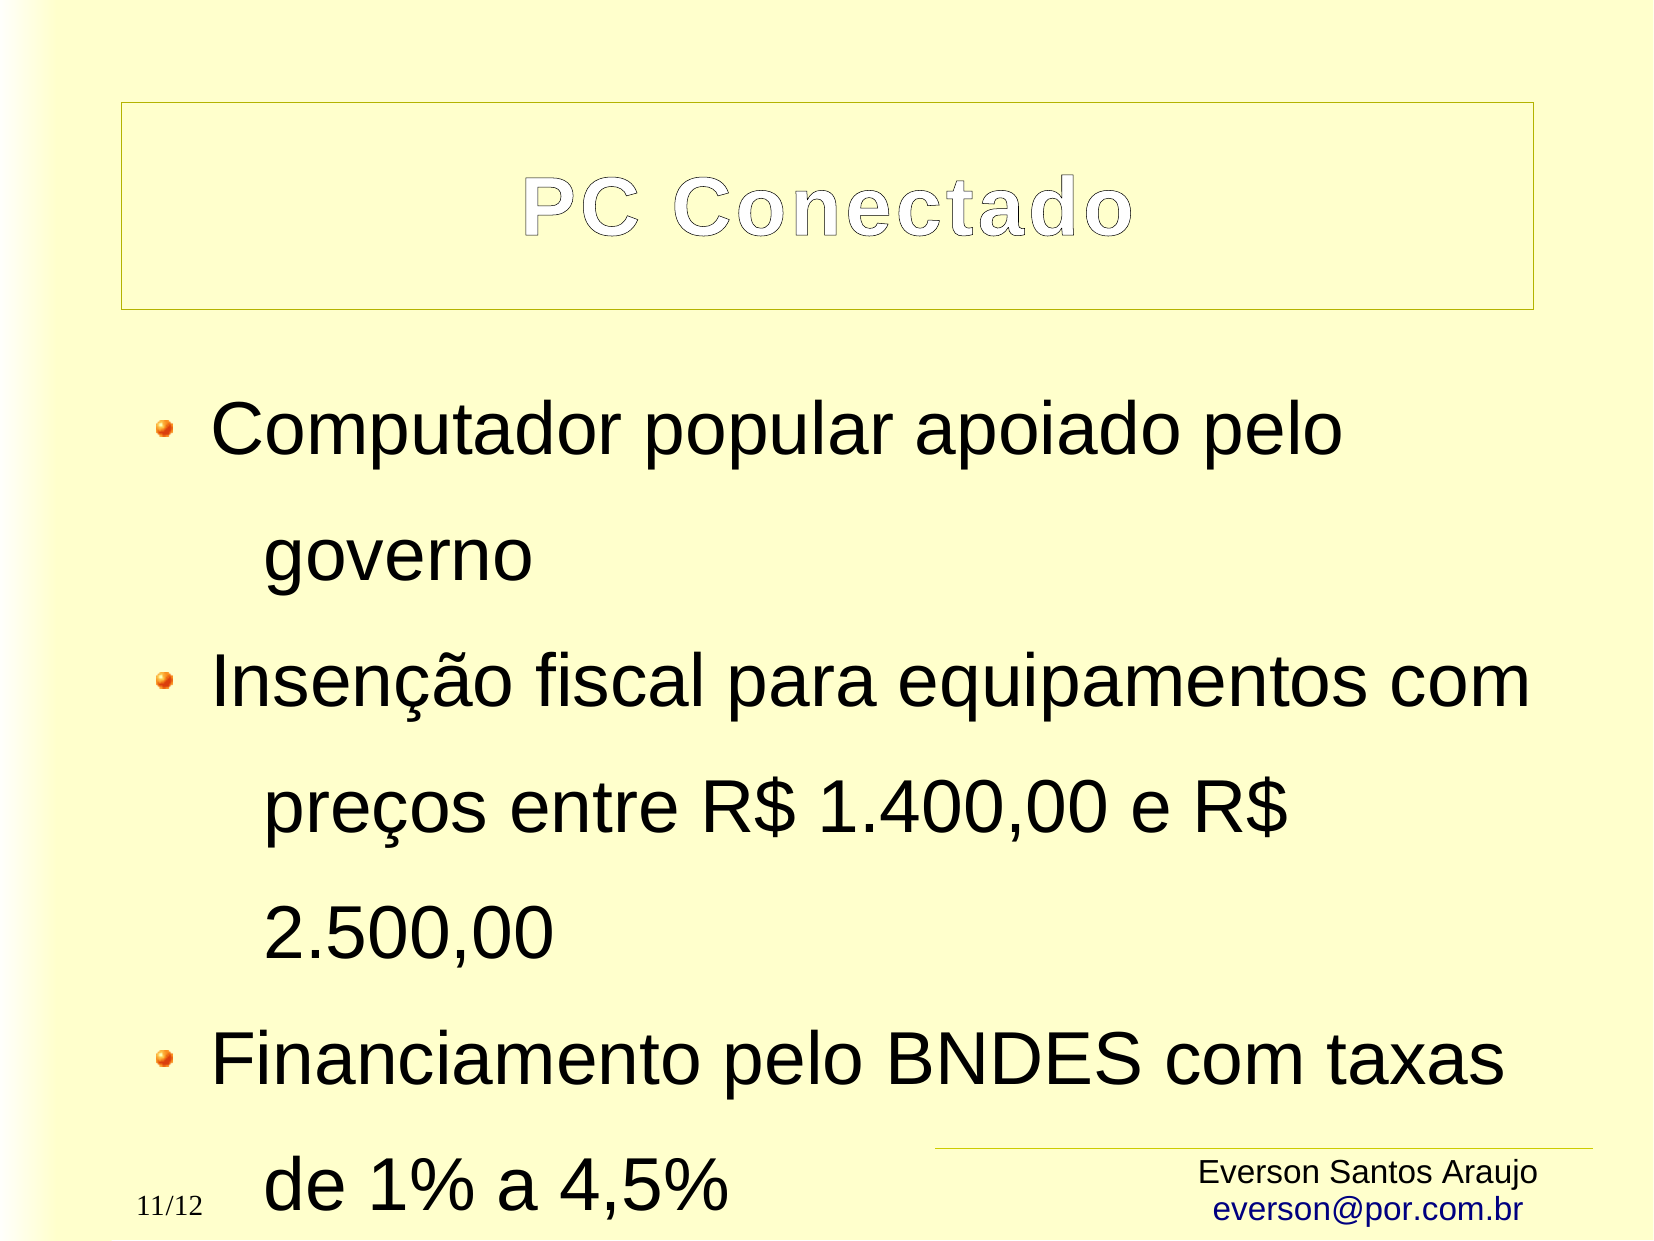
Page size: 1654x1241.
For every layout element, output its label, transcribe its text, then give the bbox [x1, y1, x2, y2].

title PC Conectado [121, 102, 1534, 311]
list Computador popular apoiado pelo governo Insenção fiscal para equipamentos com preços entre R$ 1.400,00 e R$ 2.500,00 Financiamento pelo BNDES com taxas de 1% a 4,5% [121, 344, 1534, 1127]
